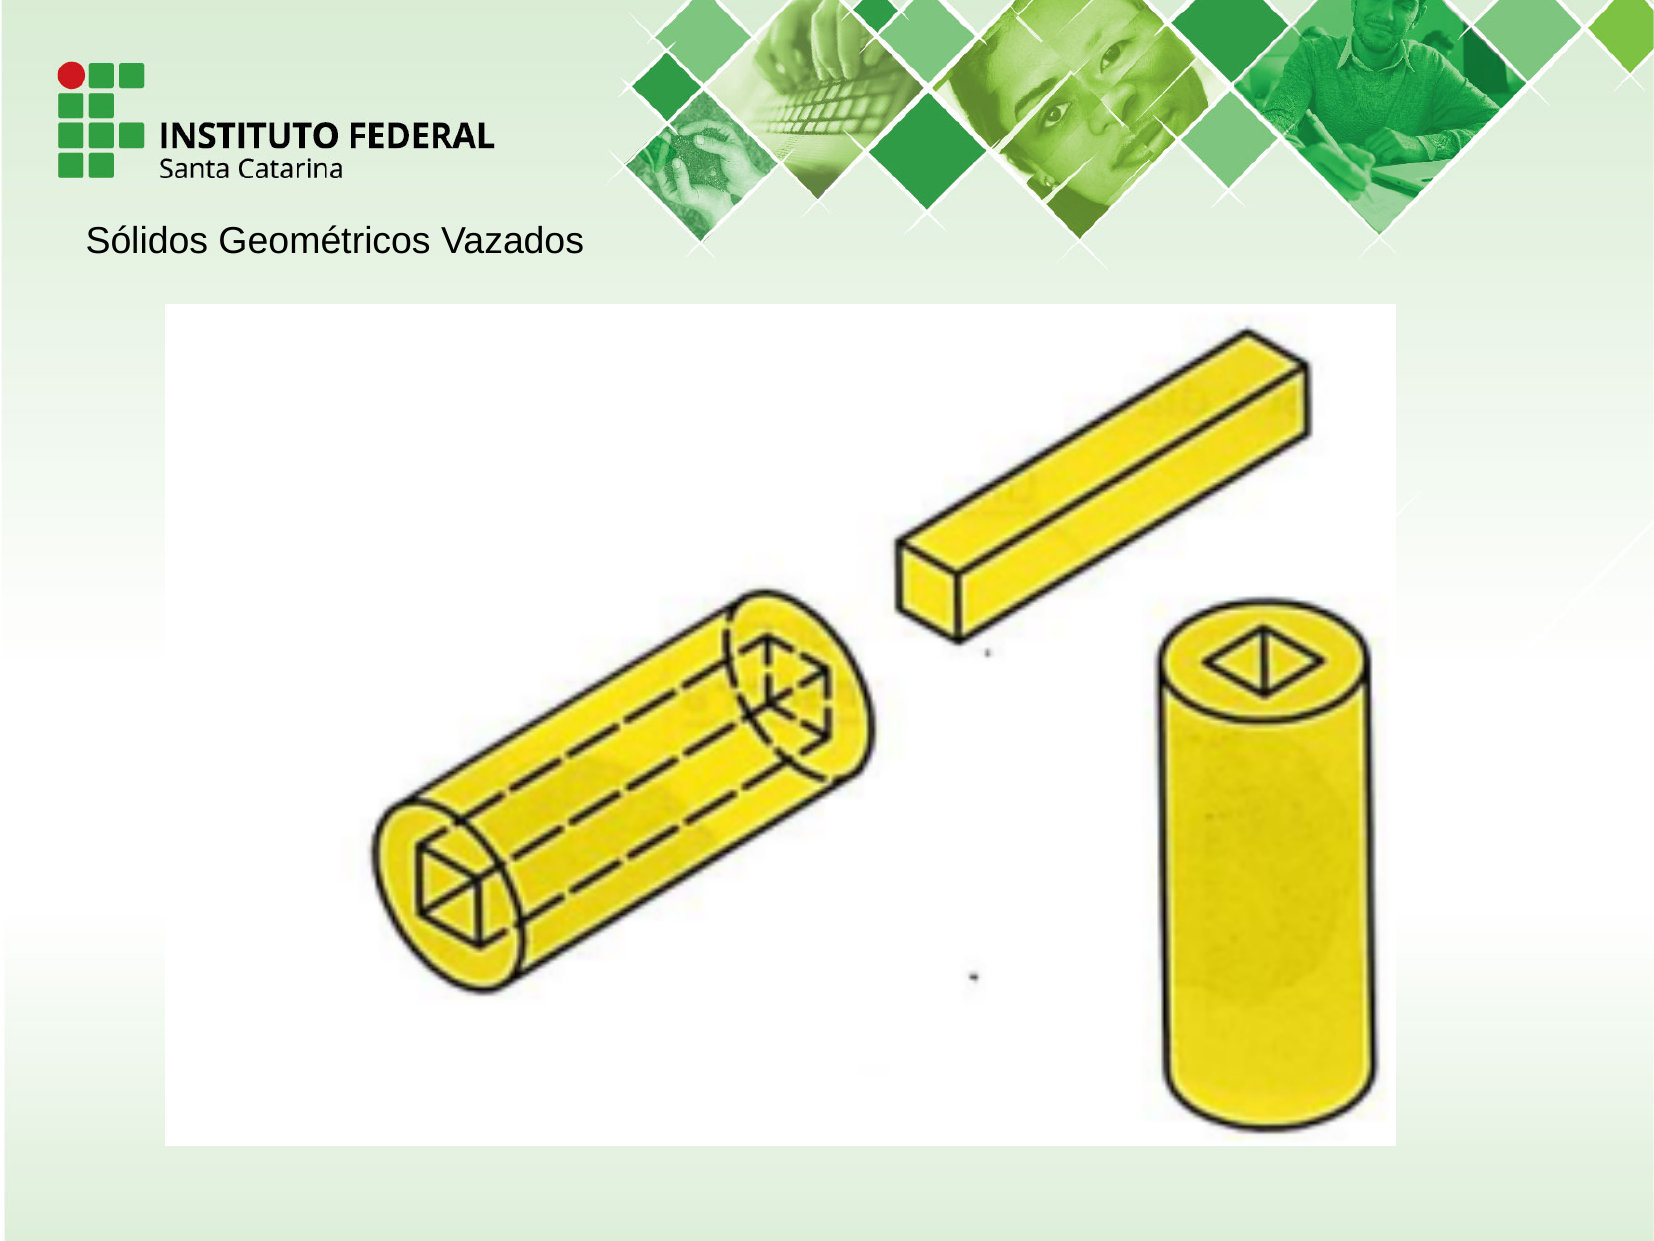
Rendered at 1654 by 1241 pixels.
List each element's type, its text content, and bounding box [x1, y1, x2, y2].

picture [1, 0, 1654, 1241]
text_box Sólidos Geométricos Vazados [70, 212, 1264, 312]
